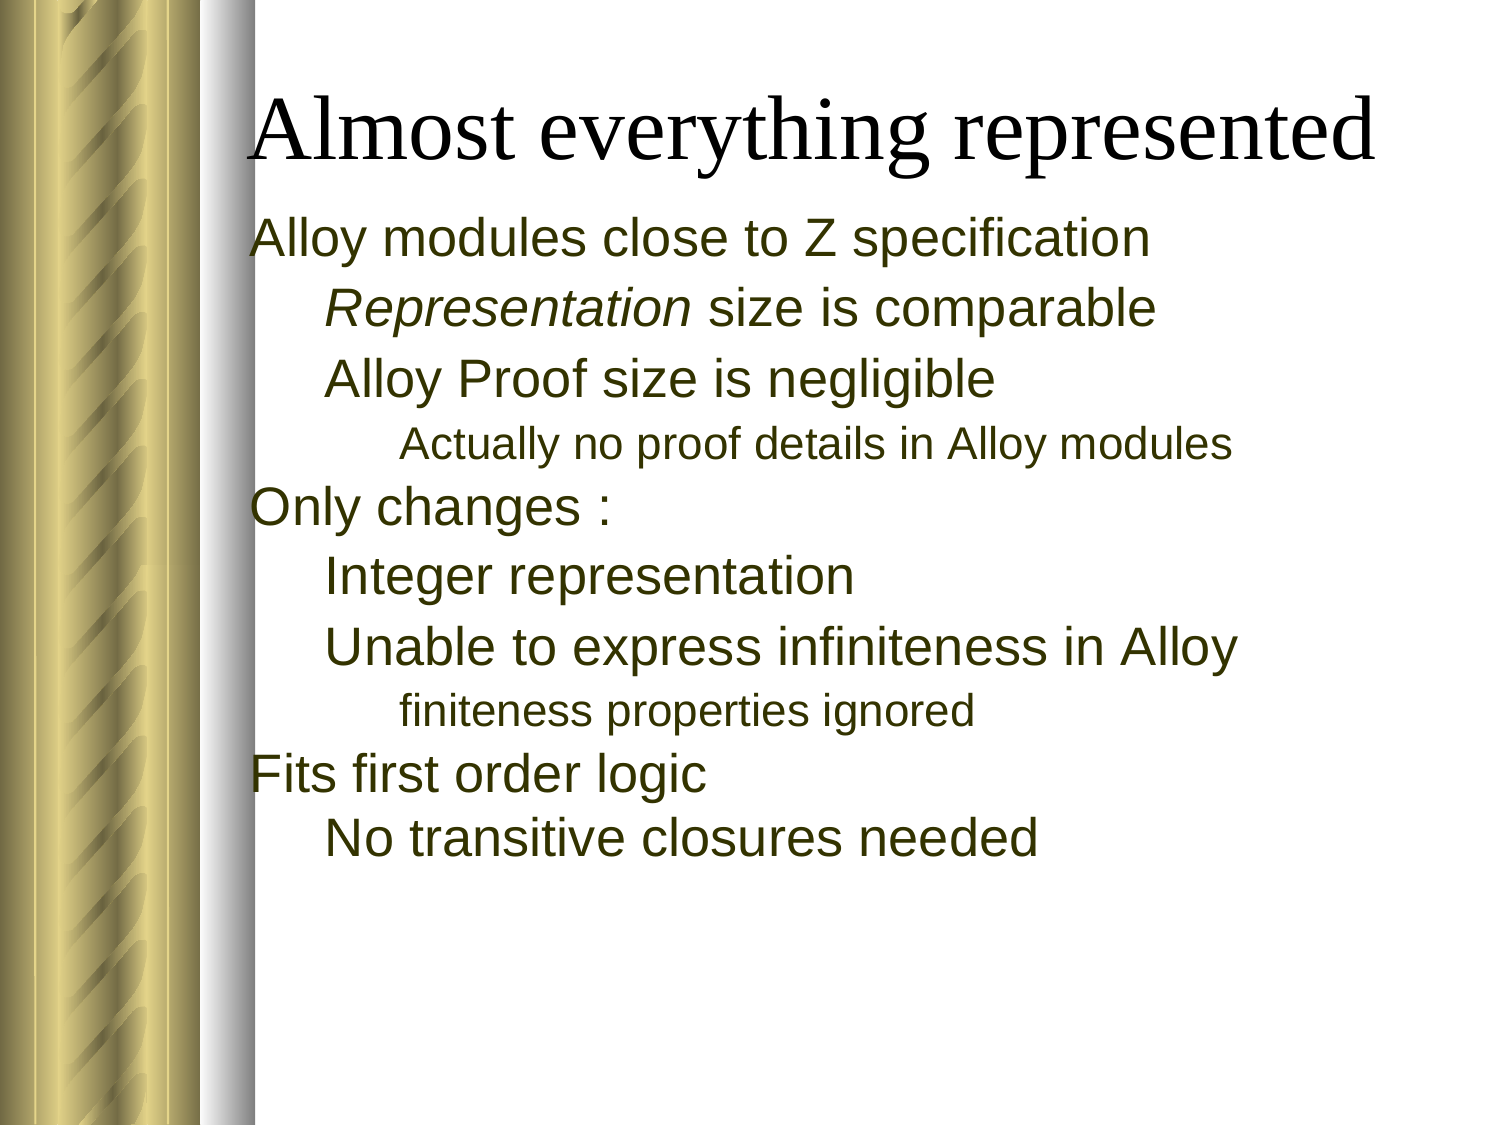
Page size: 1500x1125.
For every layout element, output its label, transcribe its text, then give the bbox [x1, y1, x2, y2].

title Almost everything represented [246, 67, 1476, 195]
list Alloy modules close to Z specification Representation size is comparable Alloy Proof size is negligible Actually no proof details in Alloy modules Only changes : Integer representation Unable to express infiniteness in Alloy finiteness properties ignored Fits first order logic No transitive closures needed [249, 211, 1479, 1125]
